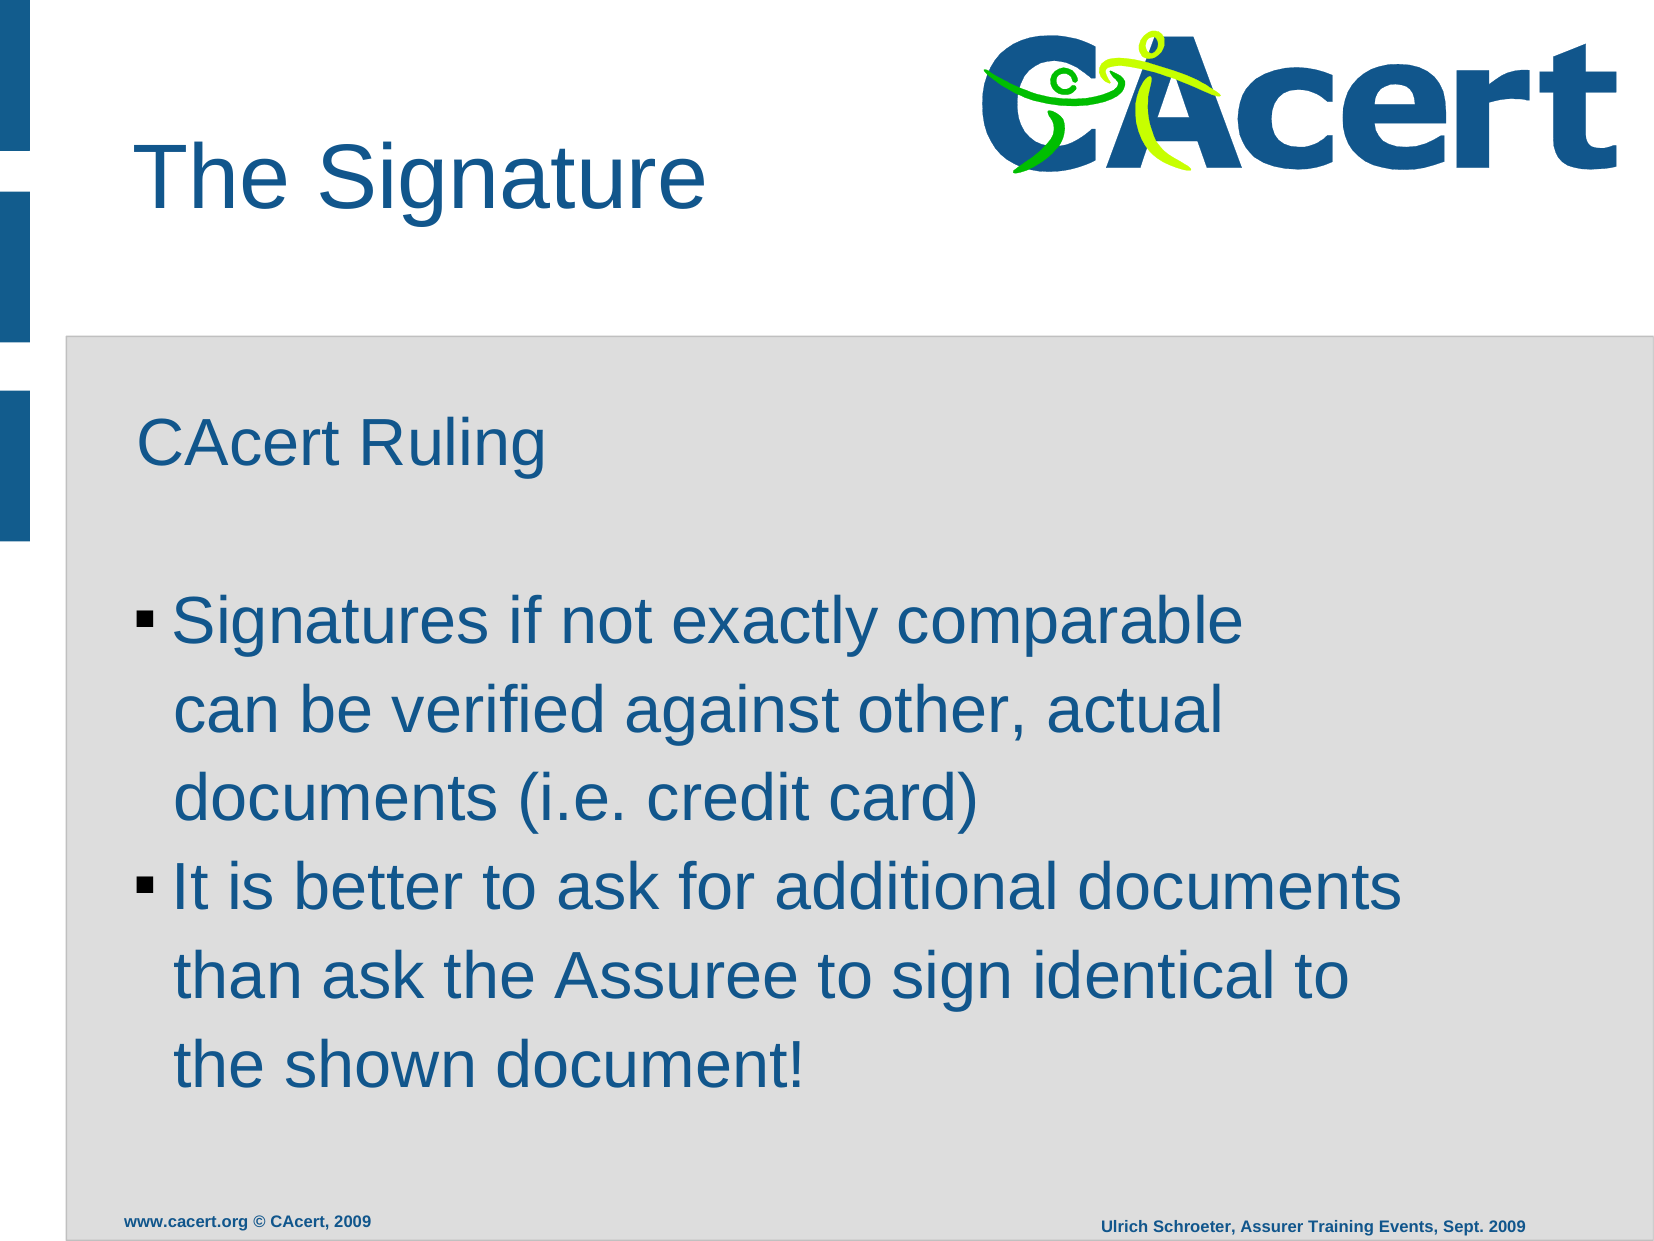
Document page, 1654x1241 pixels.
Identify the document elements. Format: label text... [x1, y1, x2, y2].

text_box CAcert Ruling Signatures if not exactly comparable can be verified against other, actual documents (i.e. credit card) It is better to ask for additional documents than ask the Assuree to sign identical to the shown document! [121, 383, 1419, 1109]
text_box The Signature [118, 118, 724, 239]
